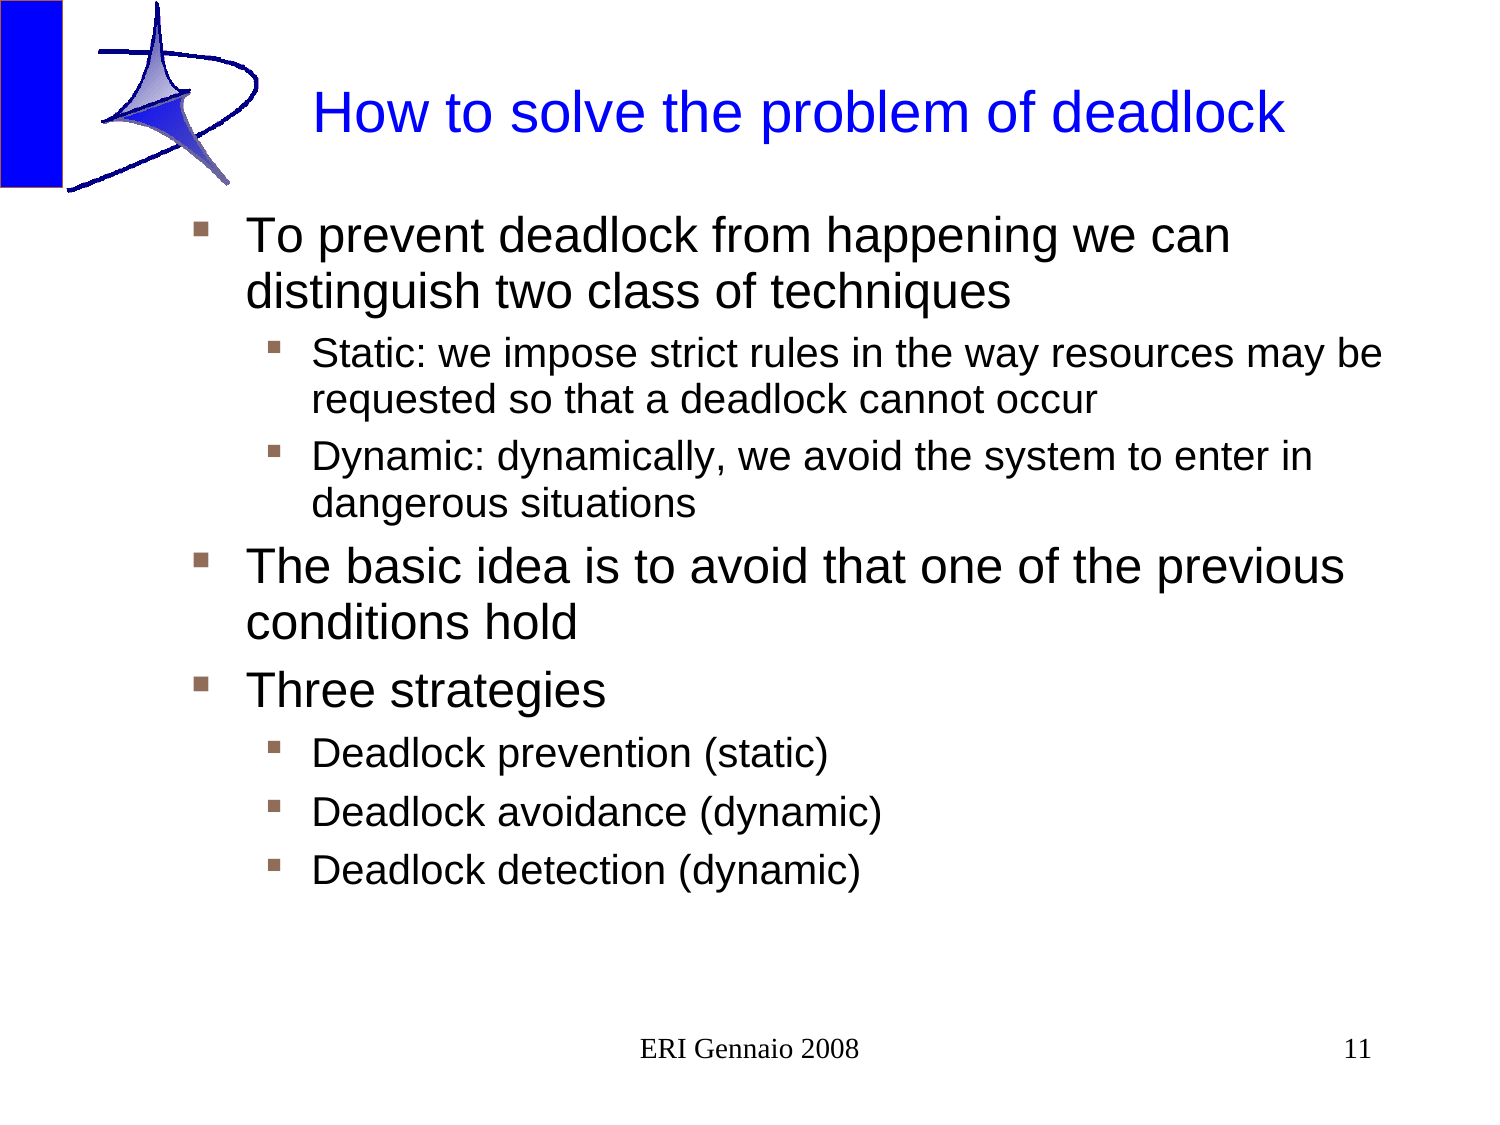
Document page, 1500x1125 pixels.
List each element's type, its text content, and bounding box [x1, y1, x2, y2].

title How to solve the problem of deadlock [174, 62, 1425, 163]
picture [62, 0, 263, 197]
list To prevent deadlock from happening we can distinguish two class of techniques Static: we impose strict rules in the way resources may be requested so that a deadlock cannot occur Dynamic: dynamically, we avoid the system to enter in dangerous situations The basic idea is to avoid that one of the previous conditions hold Three strategies Deadlock prevention (static)‏ Deadlock avoidance (dynamic)‏ Deadlock detection (dynamic)‏ [174, 199, 1425, 963]
